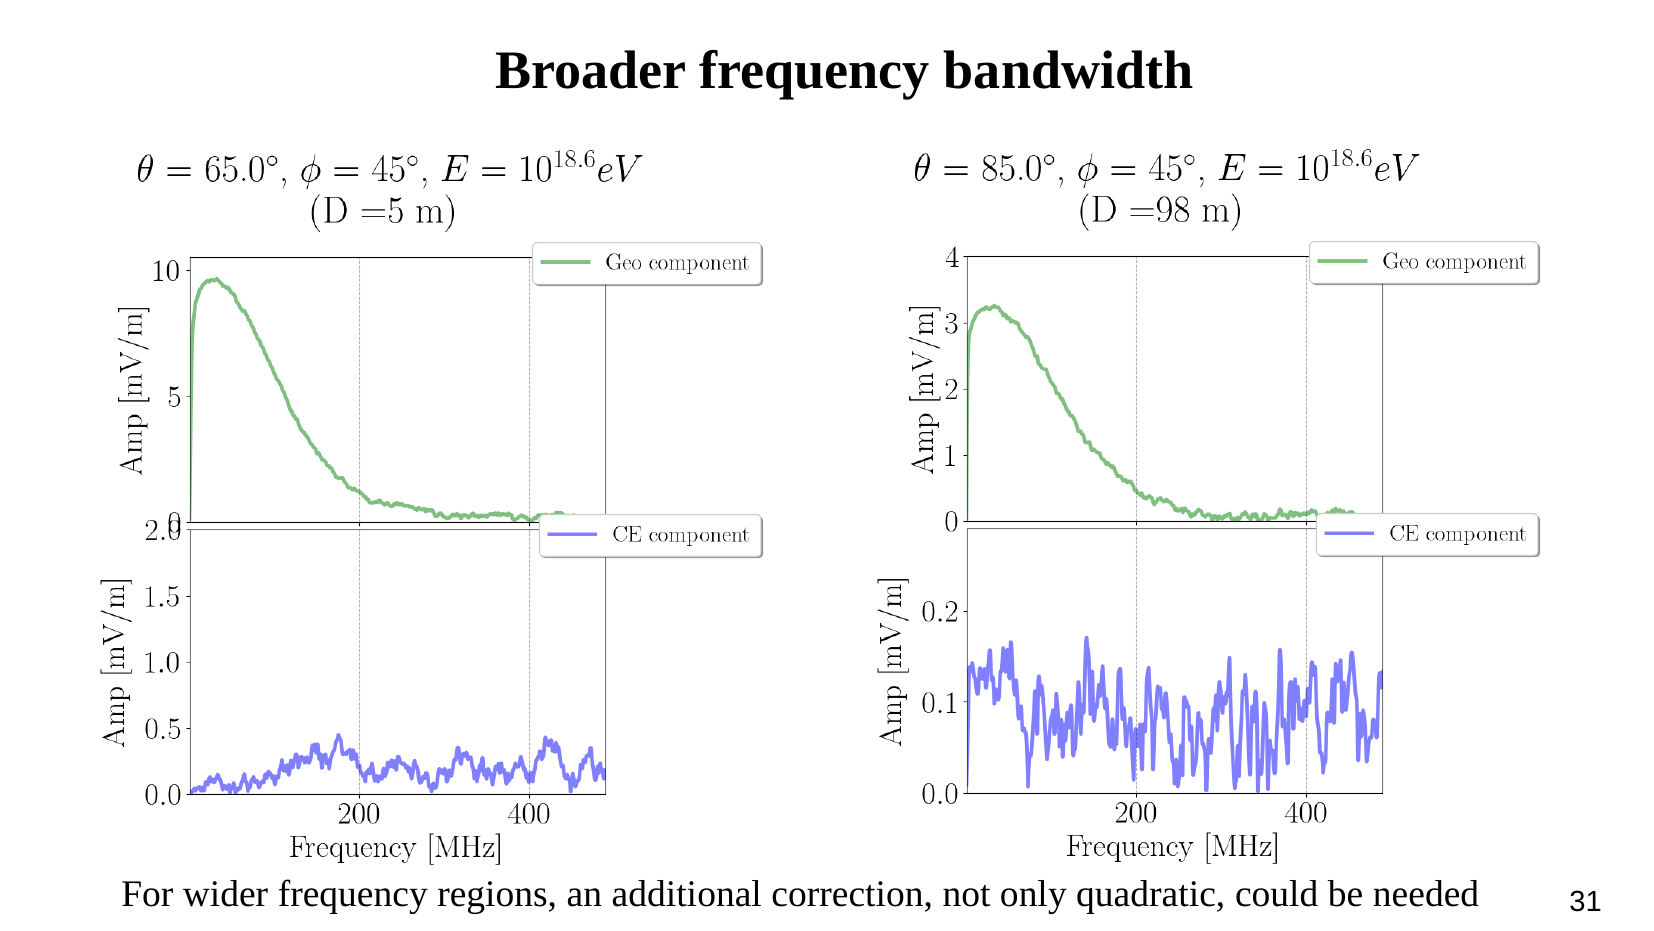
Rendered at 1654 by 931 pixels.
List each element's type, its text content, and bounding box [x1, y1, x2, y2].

text_box For wider frequency regions, an additional correction, not only quadratic, could be needed [106, 865, 1654, 931]
text_box Broader frequency bandwidth [480, 32, 1240, 123]
picture [8, 136, 764, 892]
picture [785, 135, 1541, 865]
